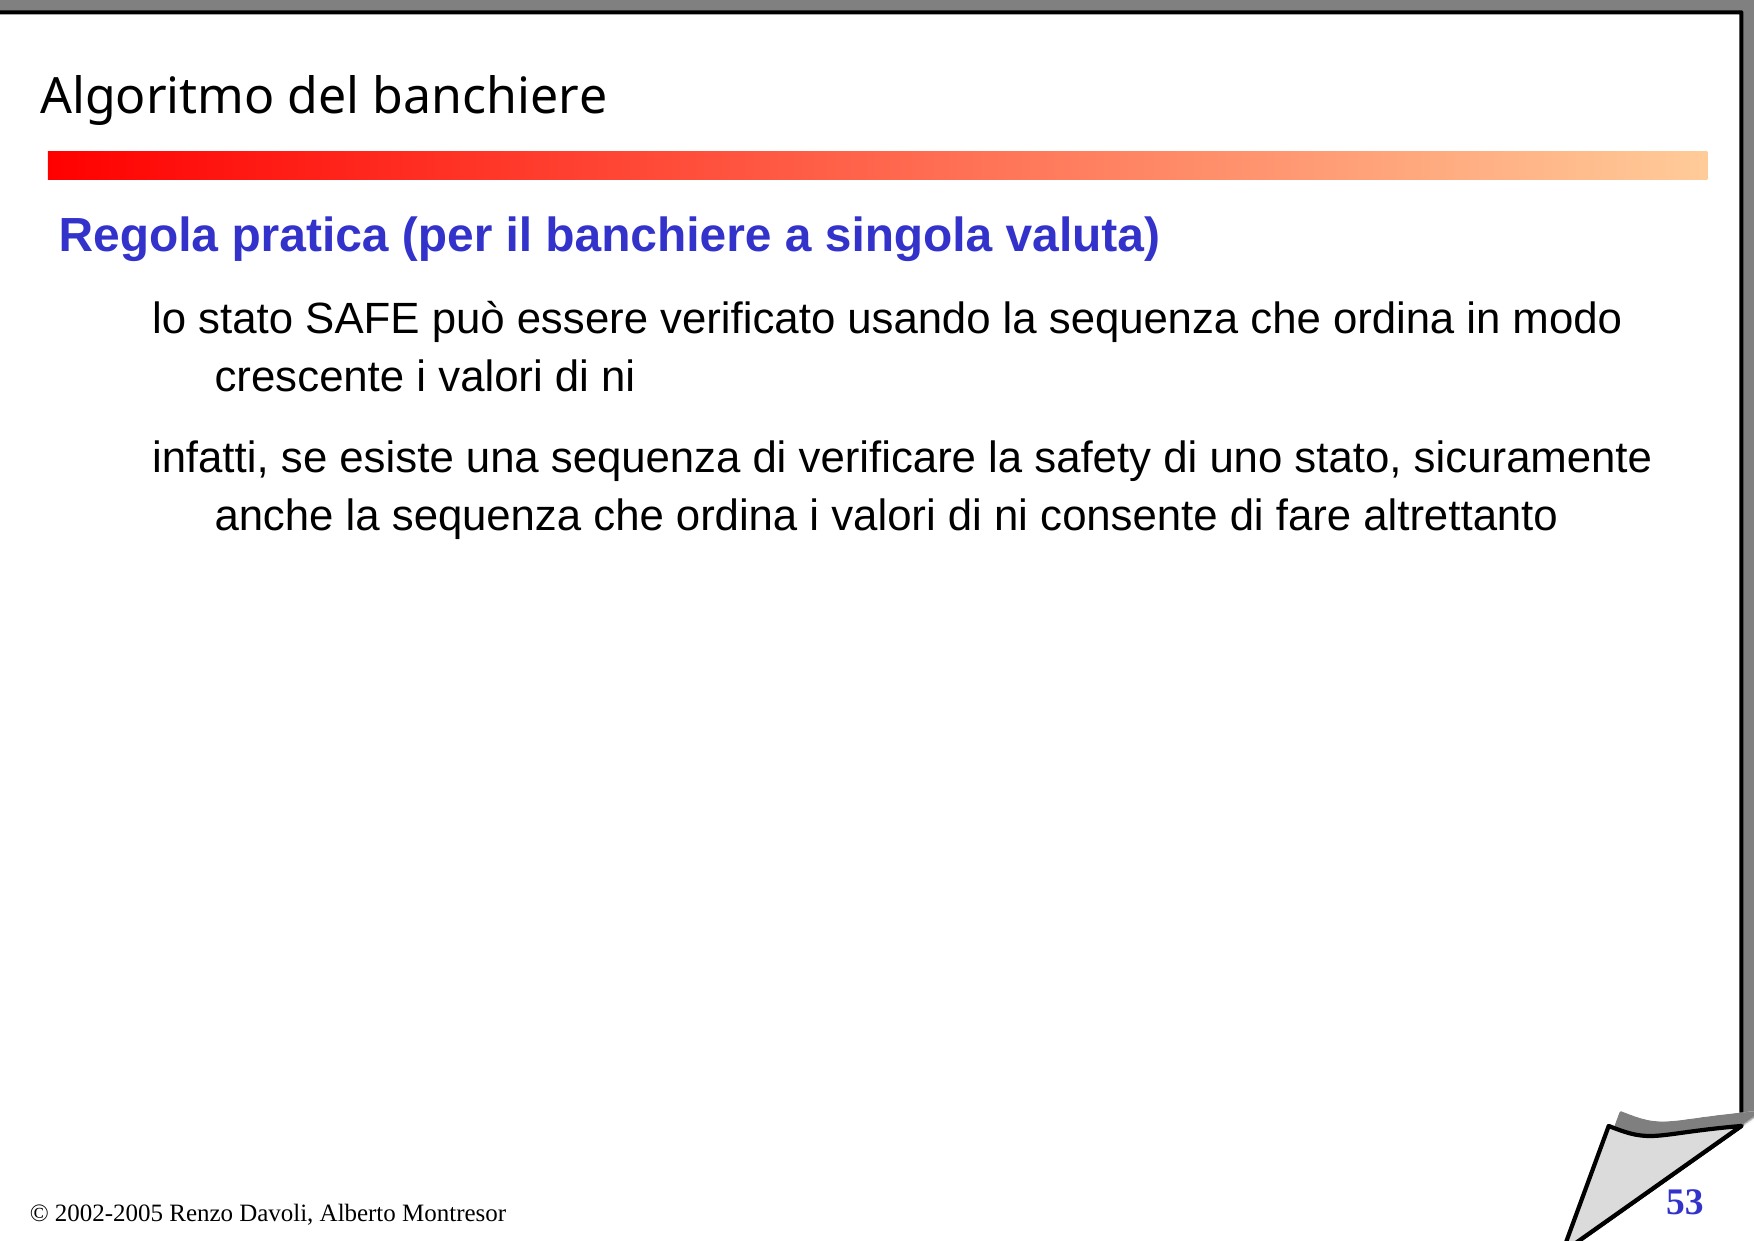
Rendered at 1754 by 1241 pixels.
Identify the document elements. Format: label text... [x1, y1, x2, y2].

text_box q [750, 152, 754, 179]
list Regola pratica (per il banchiere a singola valuta) lo stato SAFE può essere verificato usando la sequenza che ordina in modo crescente i valori di ni infatti, se esiste una sequenza di verificare la safety di uno stato, sicuramente anche la sequenza che ordina i valori di ni consente di fare altrettanto [58, 206, 1696, 815]
title Algoritmo del banchiere [40, 49, 1714, 144]
